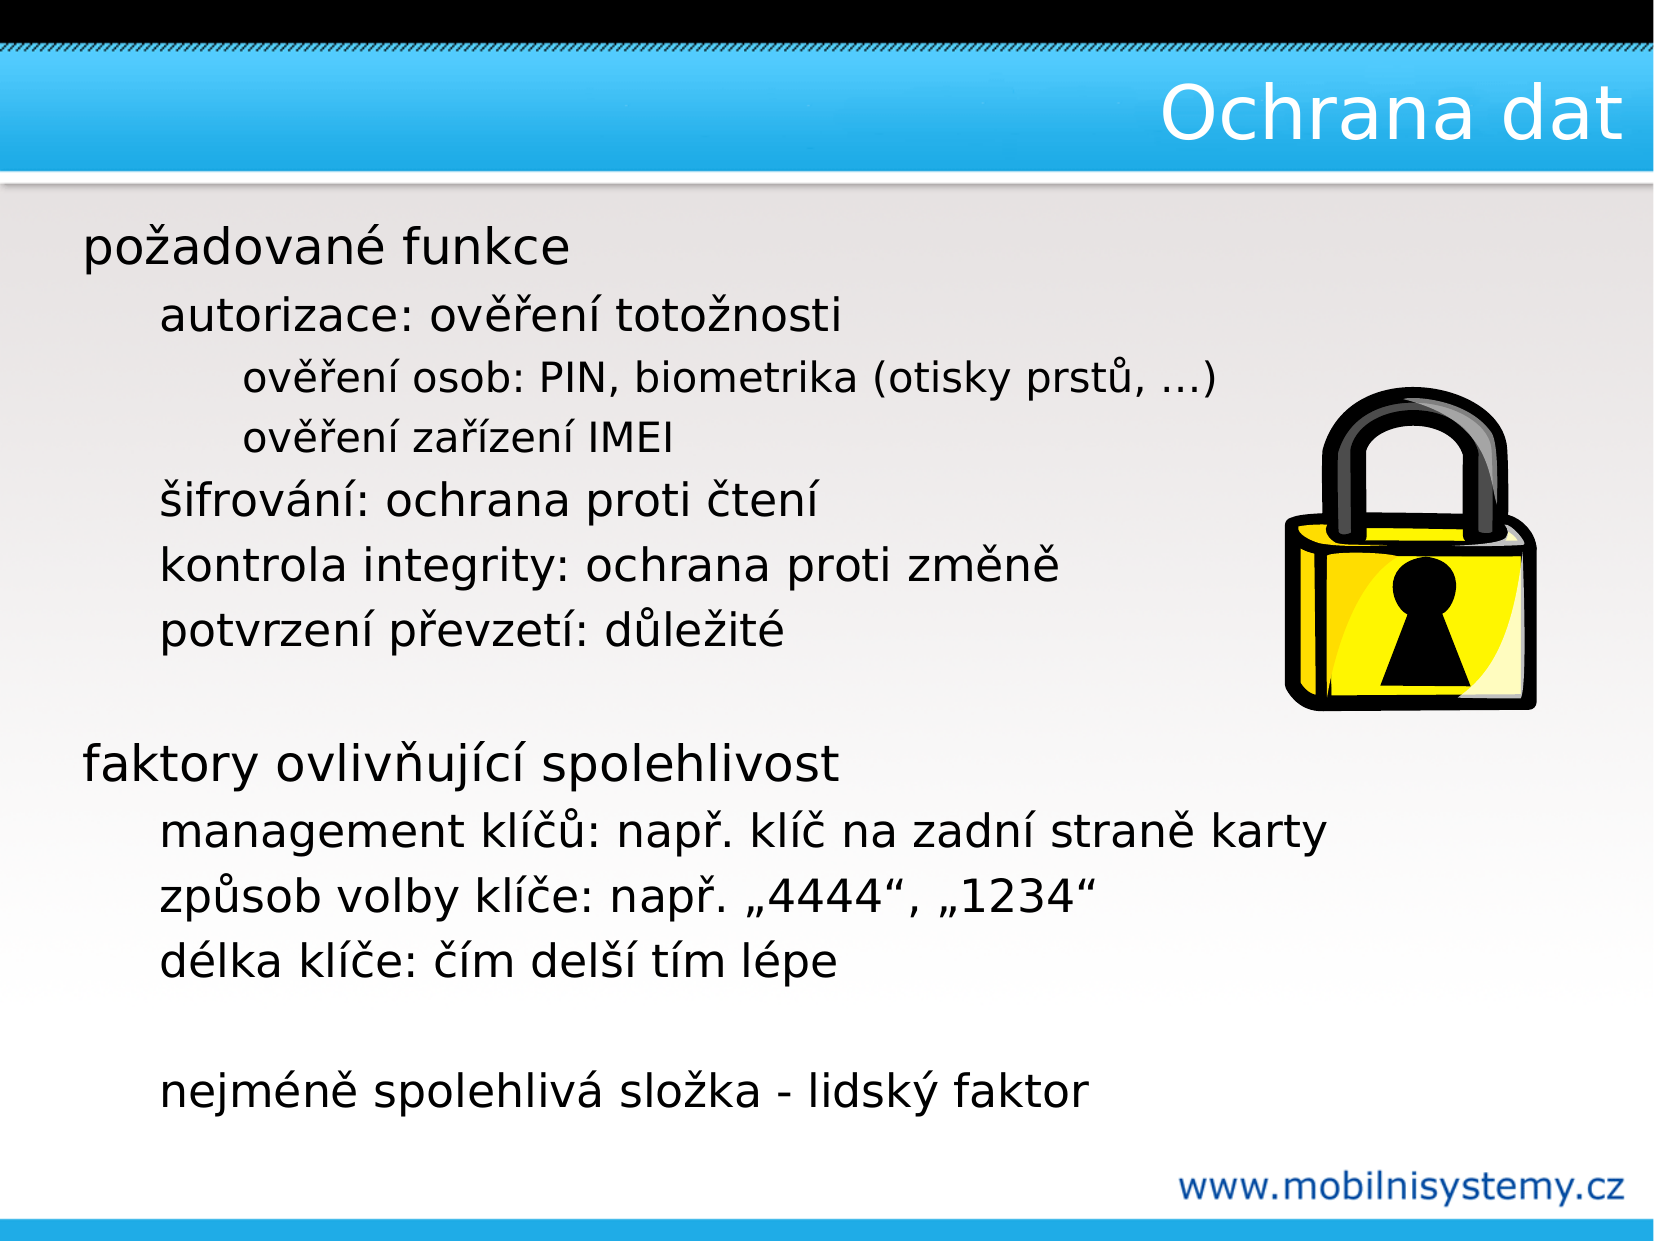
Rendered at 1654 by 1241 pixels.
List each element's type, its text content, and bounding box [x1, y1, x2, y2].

title Ochrana dat [29, 49, 1625, 178]
picture [0, 0, 1654, 1241]
text_box [1292, 394, 1529, 704]
list požadované funkce autorizace: ověření totožnosti ověření osob: PIN, biometrika (otisky prstů, …) ověření zařízení IMEI šifrování: ochrana proti čtení kontrola integrity: ochrana proti změně potvrzení převzetí: důležité faktory ovlivňující spolehlivost management klíčů: např. klíč na zadní straně karty způsob volby klíče: např. „4444“, „1234“ délka klíče: čím delší tím lépe nejméně spolehlivá složka - lidský faktor [64, 218, 1565, 1119]
